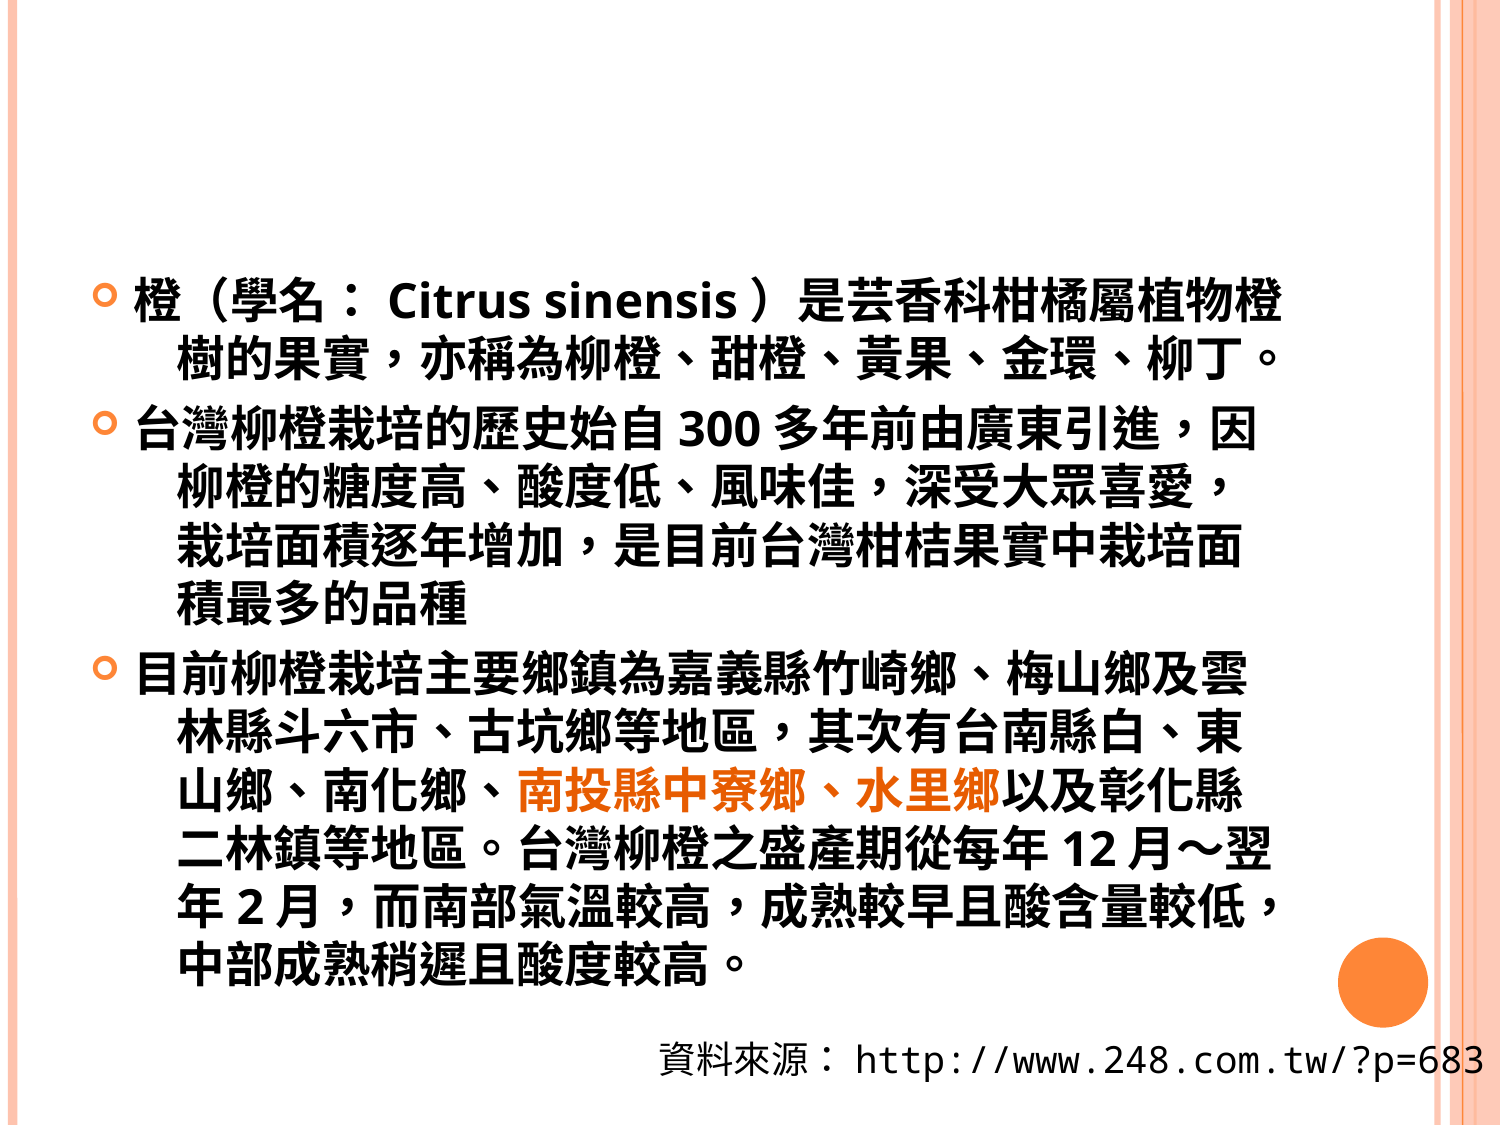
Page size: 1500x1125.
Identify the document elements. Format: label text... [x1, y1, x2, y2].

list 橙（學名：Citrus sinensis）是芸香科柑橘屬植物橙樹的果實，亦稱為柳橙、甜橙、黃果、金環、柳丁。 台灣柳橙栽培的歷史始自300多年前由廣東引進，因柳橙的糖度高、酸度低、風味佳，深受大眾喜愛，栽培面積逐年增加，是目前台灣柑桔果實中栽培面積最多的品種 目前柳橙栽培主要鄉鎮為嘉義縣竹崎鄉、梅山鄉及雲林縣斗六市、古坑鄉等地區，其次有台南縣白、東山鄉、南化鄉、南投縣中寮鄉、水里鄉以及彰化縣二林鎮等地區。台灣柳橙之盛產期從每年12月～翌年2月，而南部氣溫較高，成熟較早且酸含量較低，中部成熟稍遲且酸度較高。 [75, 262, 1300, 1062]
text_box 資料來源：http://www.248.com.tw/?p=683 [643, 1028, 1394, 1090]
